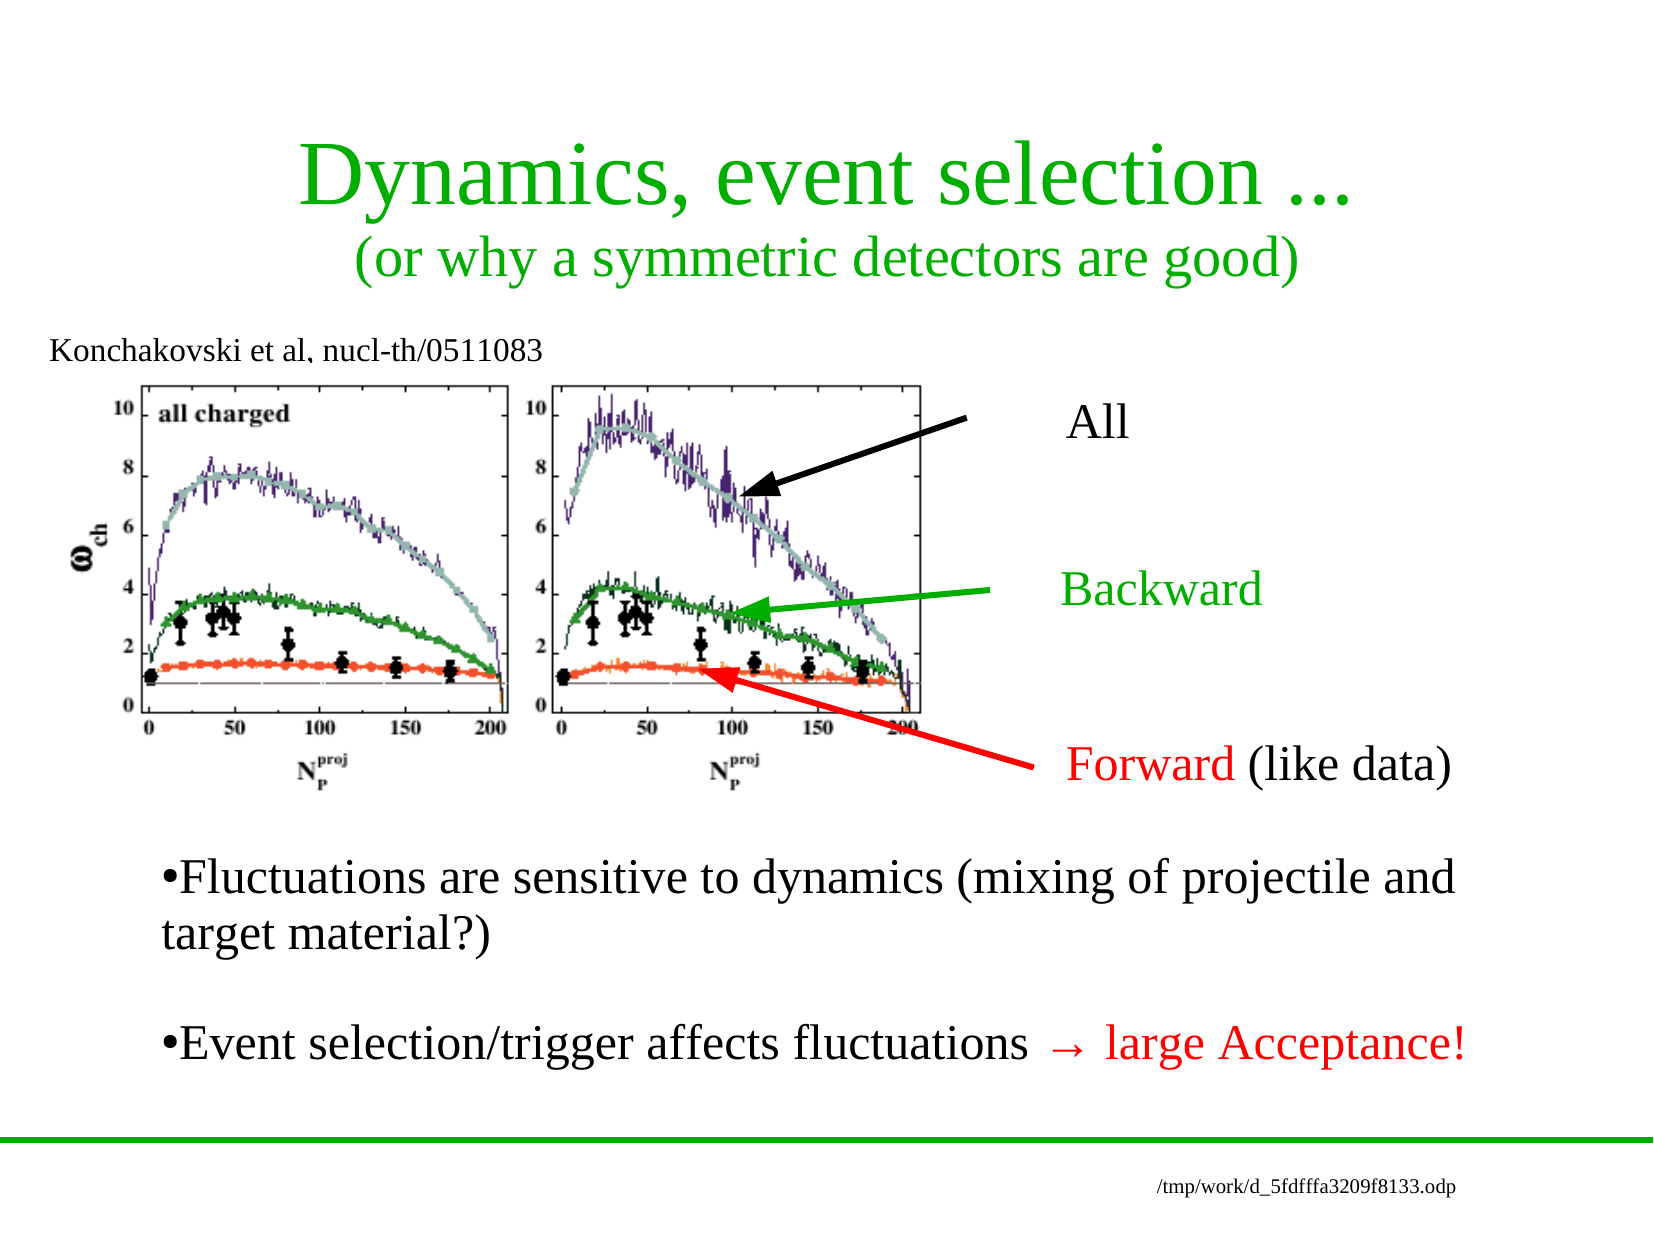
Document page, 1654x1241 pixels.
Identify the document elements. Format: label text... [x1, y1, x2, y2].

text_box Fluctuations are sensitive to dynamics (mixing of projectile and target material?) Event selection/trigger affects fluctuations → large Acceptance! [161, 849, 1522, 1071]
text_box Backward [1060, 560, 1264, 617]
text_box Konchakovski et al, nucl-th/0511083 [49, 331, 553, 363]
title Dynamics, event selection ... (or why a symmetric detectors are good) [121, 102, 1534, 310]
picture [23, 363, 1022, 820]
text_box Forward (like data) [1065, 735, 1453, 792]
text_box All [1065, 394, 1130, 450]
